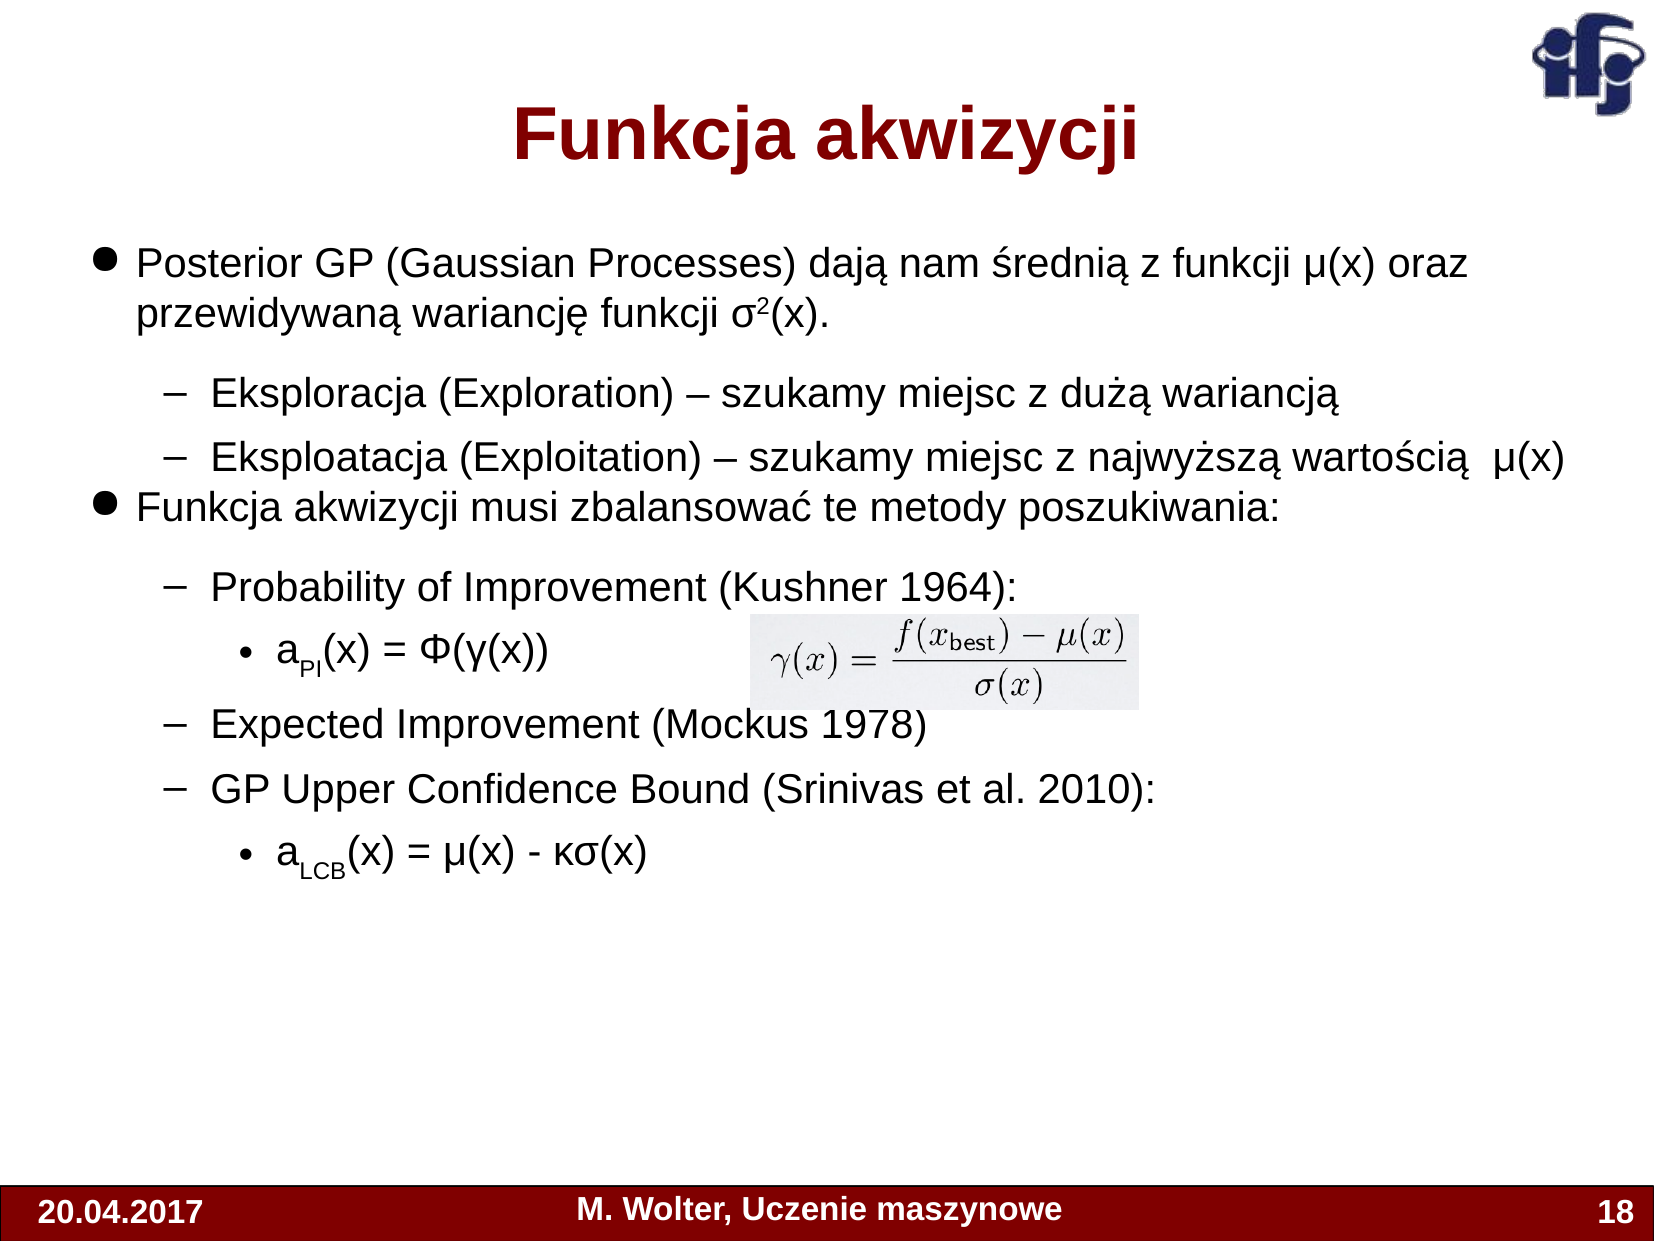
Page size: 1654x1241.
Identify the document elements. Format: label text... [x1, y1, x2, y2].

picture [1525, 0, 1654, 129]
picture [750, 614, 1139, 710]
title Funkcja akwizycji [82, 25, 1571, 233]
list Posterior GP (Gaussian Processes) dają nam średnią z funkcji μ(x) oraz przewidywaną wariancję funkcji σ2(x). Eksploracja (Exploration) – szukamy miejsc z dużą wariancją Eksploatacja (Exploitation) – szukamy miejsc z najwyższą wartością μ(x) Funkcja akwizycji musi zbalansować te metody poszukiwania: Probability of Improvement (Kushner 1964): aPI(x) = Φ(γ(x)) Expected Improvement (Mockus 1978) GP Upper Confidence Bound (Srinivas et al. 2010): aLCB(x) = μ(x) - κσ(x) [88, 236, 1577, 1152]
